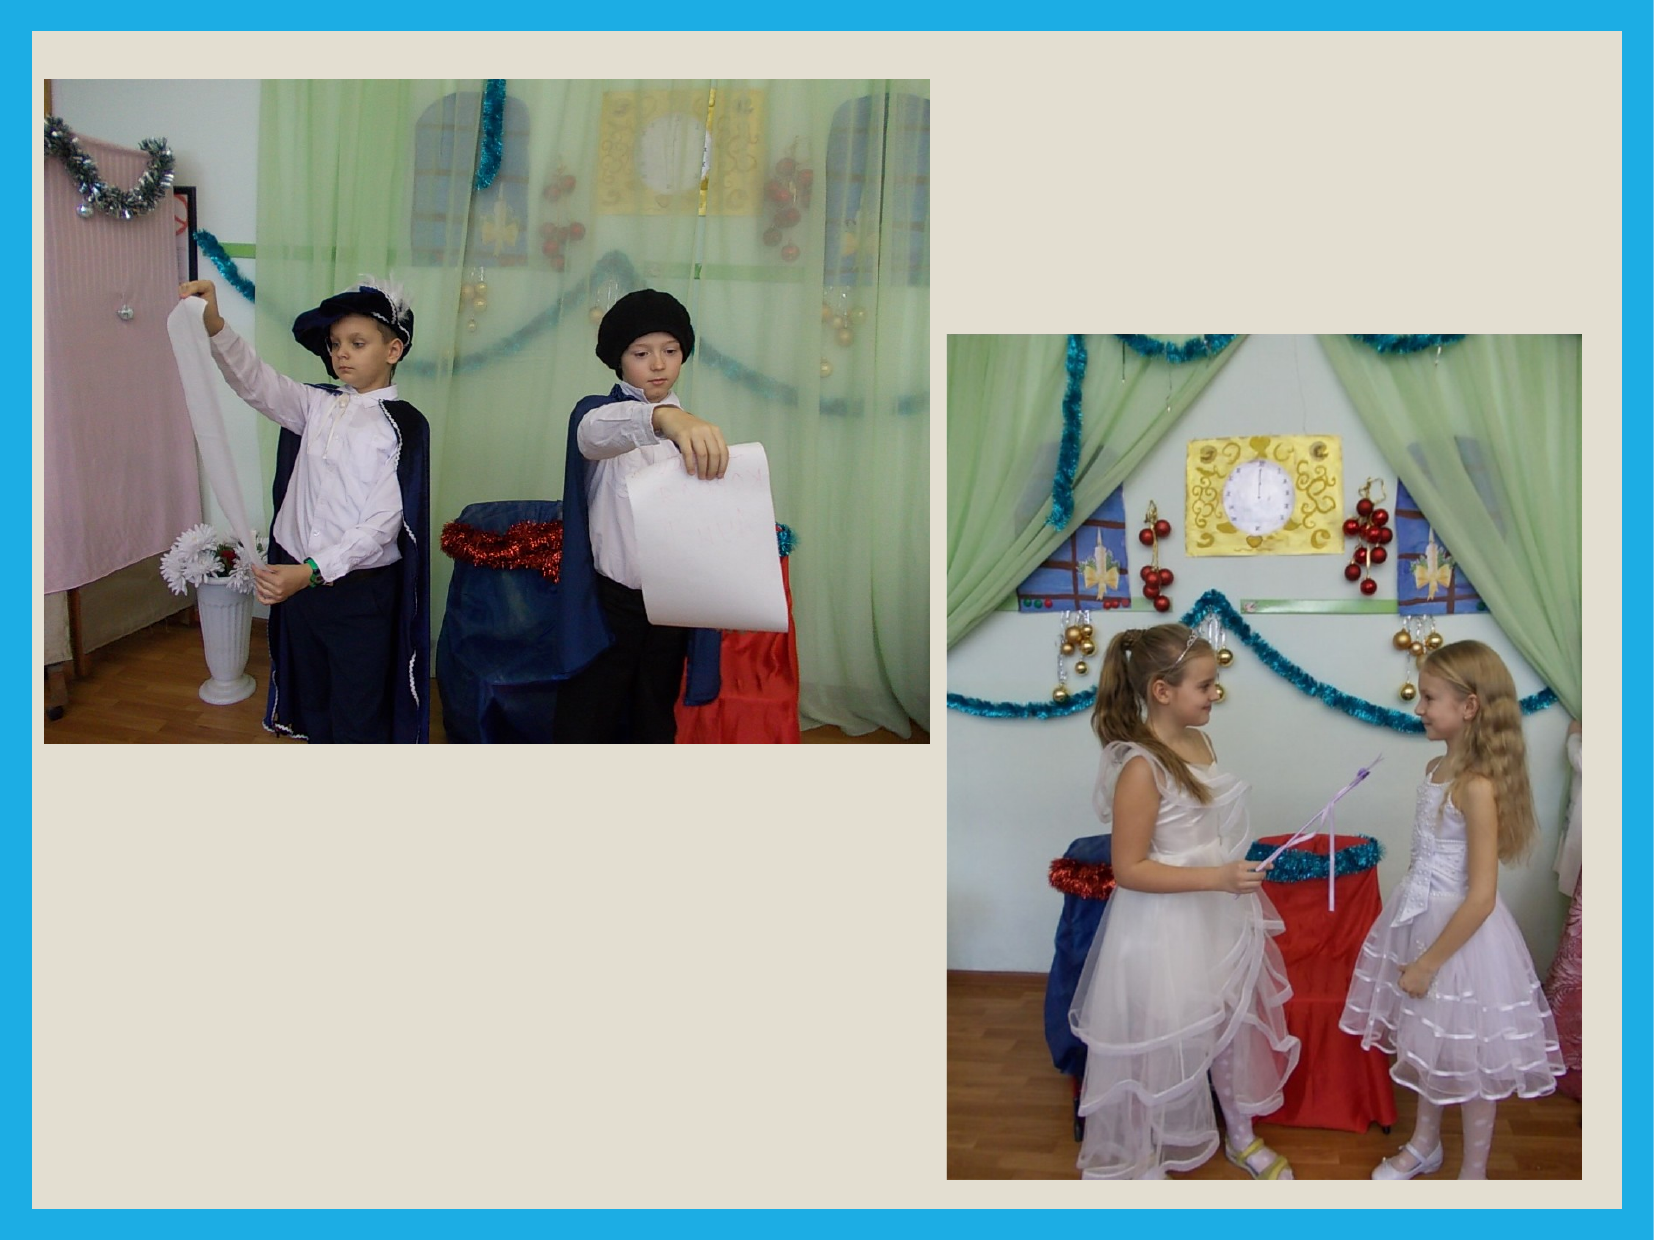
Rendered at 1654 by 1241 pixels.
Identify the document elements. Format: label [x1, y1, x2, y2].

picture [44, 79, 930, 744]
picture [946, 333, 1582, 1180]
